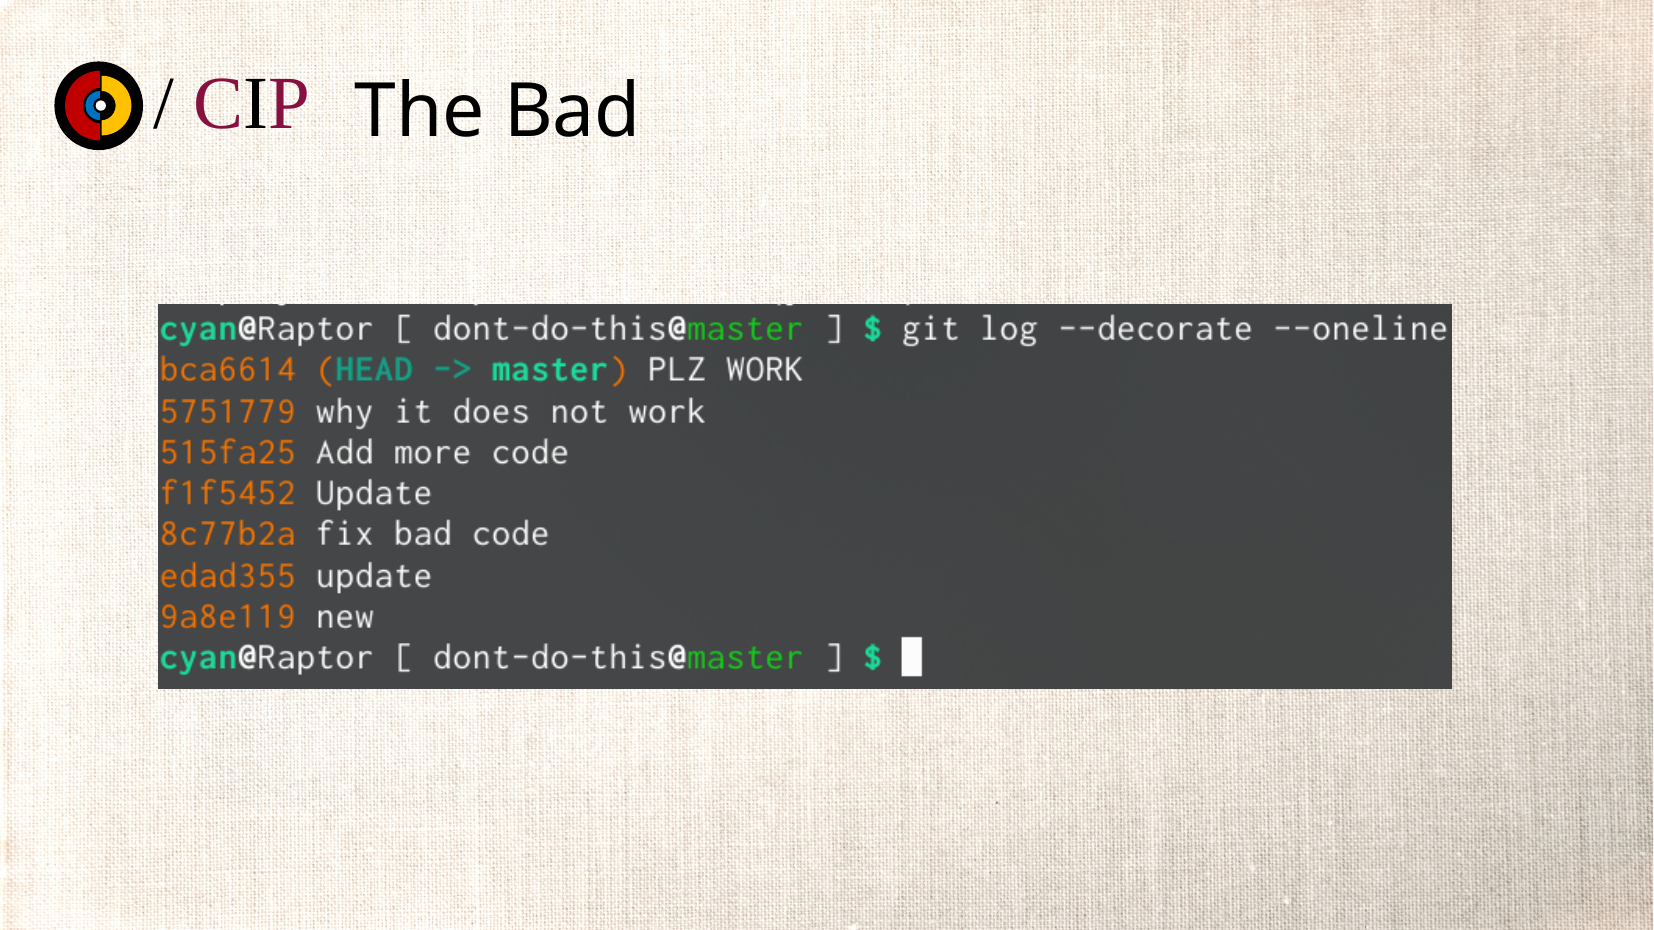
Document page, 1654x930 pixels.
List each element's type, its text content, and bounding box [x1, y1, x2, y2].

title The Bad [354, 29, 1541, 185]
picture [0, 0, 1654, 930]
